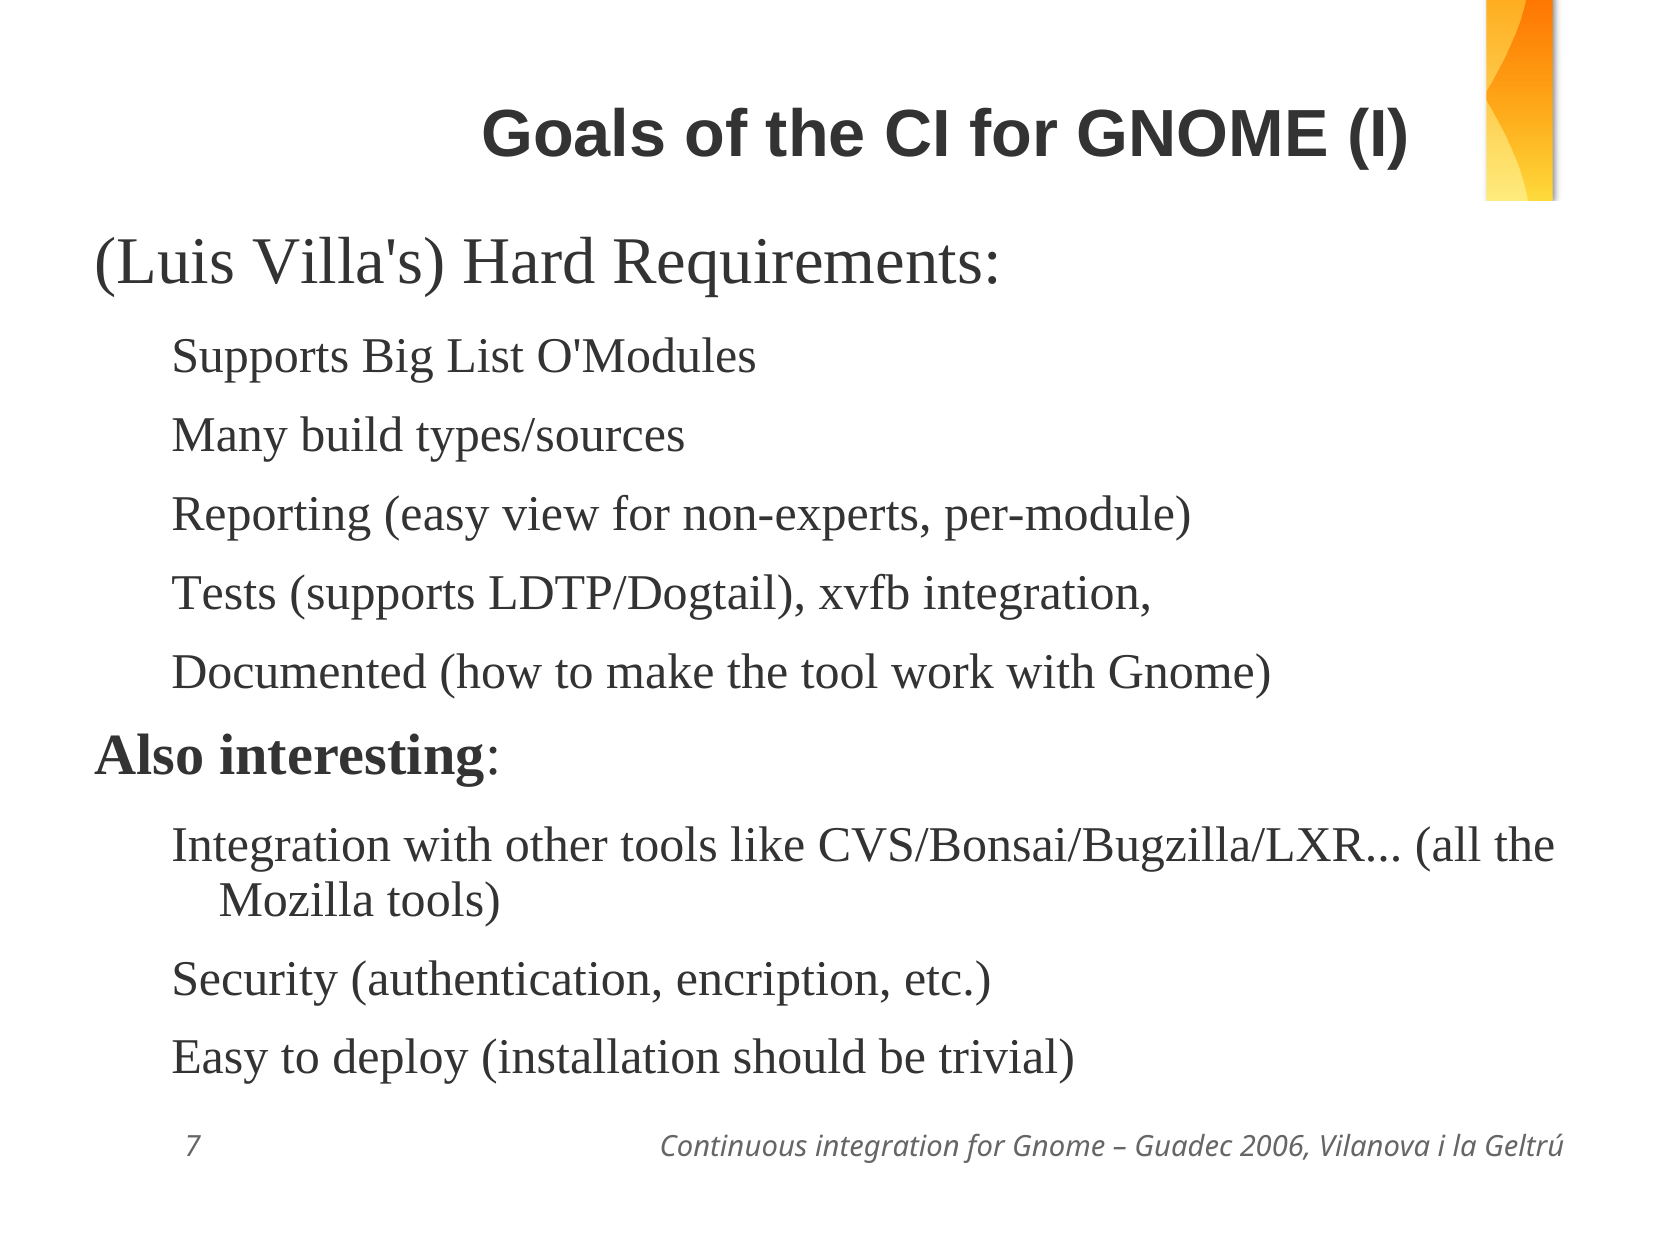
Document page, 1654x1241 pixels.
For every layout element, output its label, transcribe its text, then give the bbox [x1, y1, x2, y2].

picture [1479, 0, 1565, 201]
list (Luis Villa's) Hard Requirements: Supports Big List O'Modules Many build types/sources Reporting (easy view for non-experts, per-module) Tests (supports LDTP/Dogtail), xvfb integration, Documented (how to make the tool work with Gnome) Also interesting: Integration with other tools like CVS/Bonsai/Bugzilla/LXR... (all the Mozilla tools) Security (authentication, encription, etc.) Easy to deploy (installation should be trivial) [76, 224, 1565, 1085]
title Goals of the CI for GNOME (I) [88, 29, 1412, 224]
